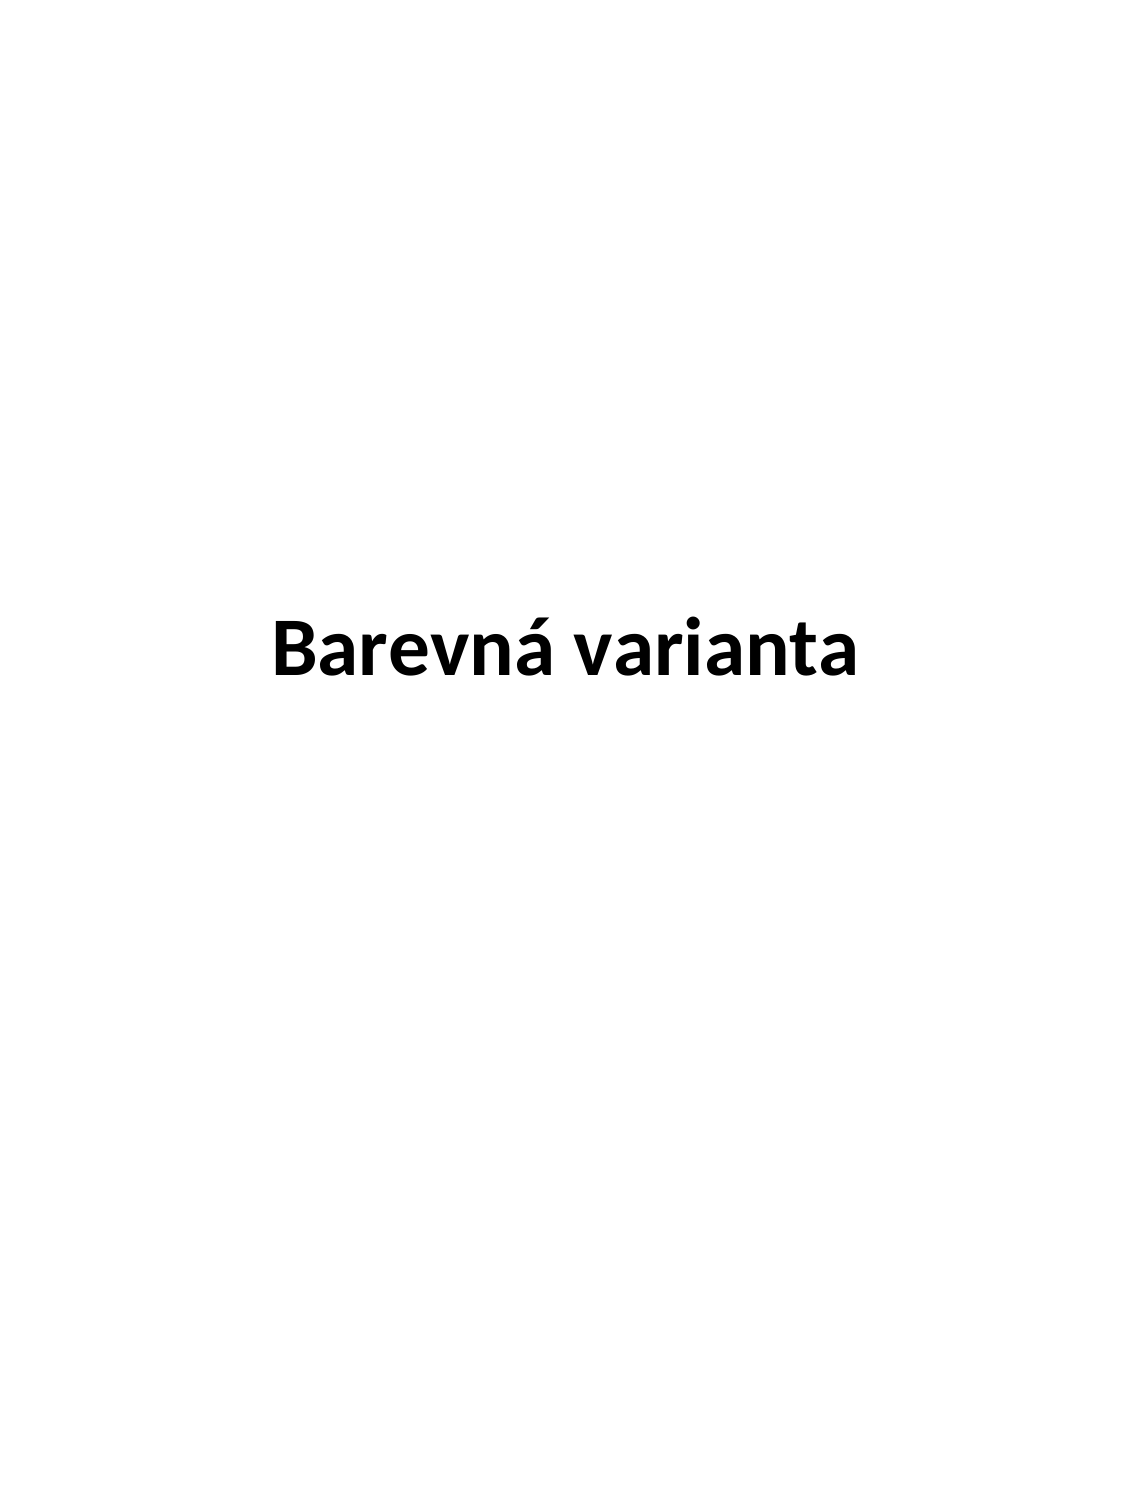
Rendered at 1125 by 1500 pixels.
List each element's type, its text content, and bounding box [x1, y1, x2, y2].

text_box Barevná varianta [256, 584, 876, 701]
